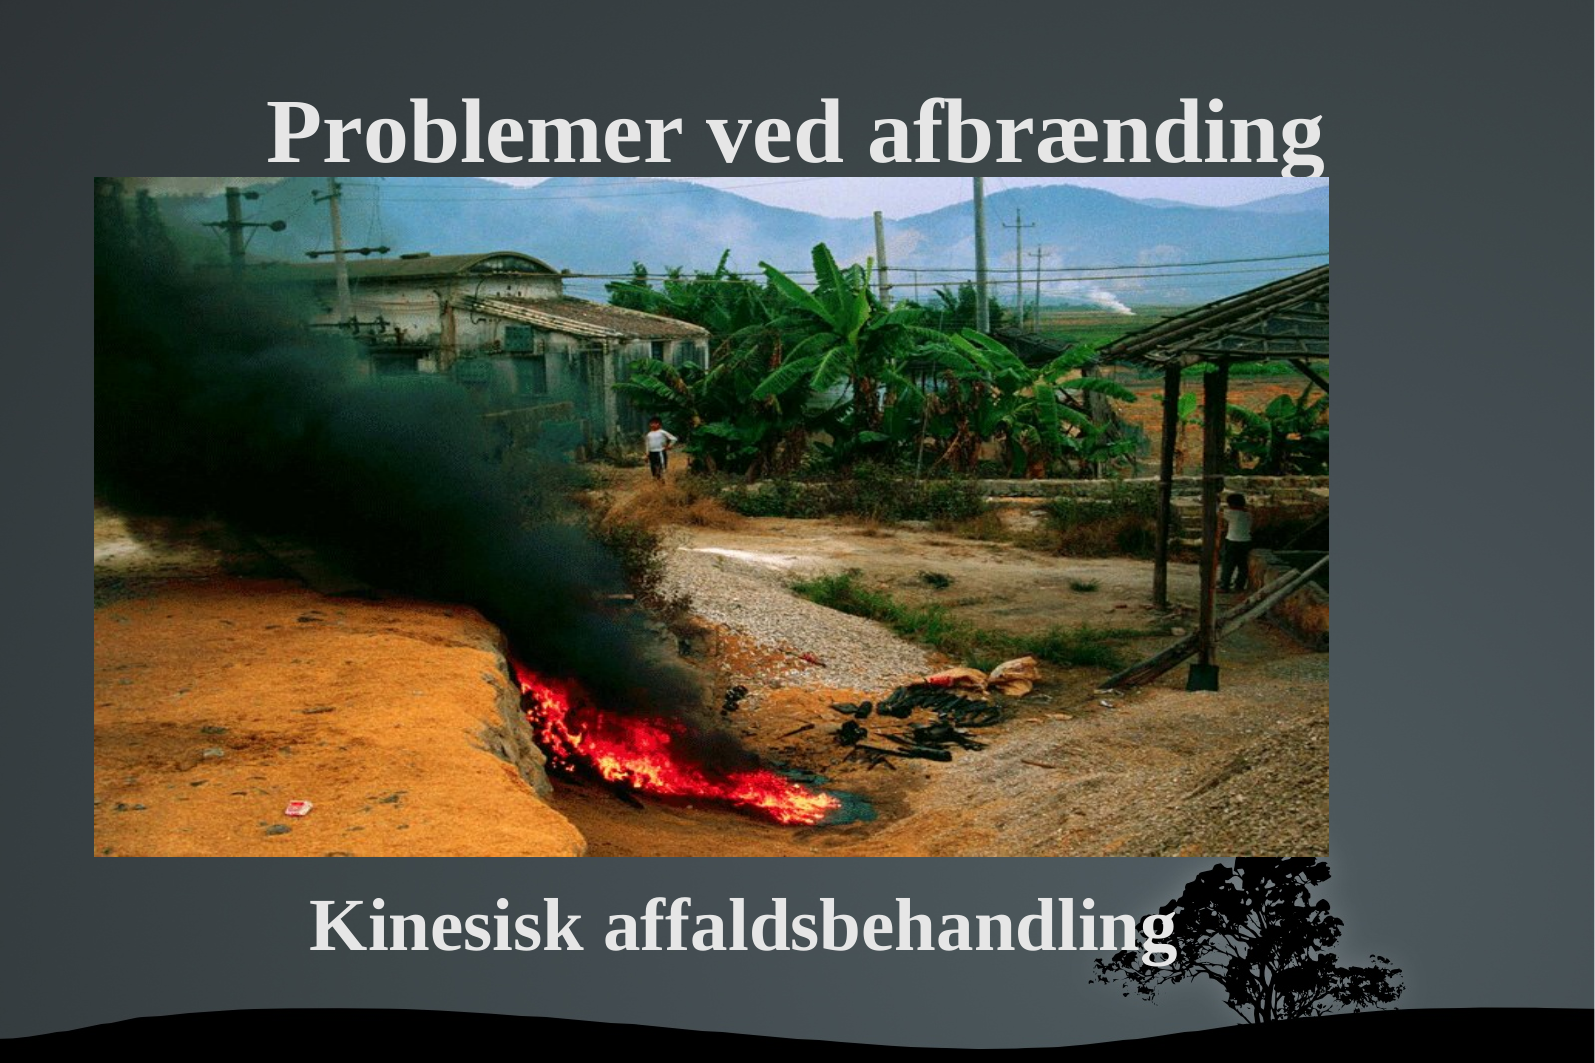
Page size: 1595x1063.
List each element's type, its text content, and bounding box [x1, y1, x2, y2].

picture [0, 0, 1595, 1063]
text_box Kinesisk affaldsbehandling [295, 876, 1194, 975]
title Problemer ved afbrænding [79, 31, 1515, 231]
